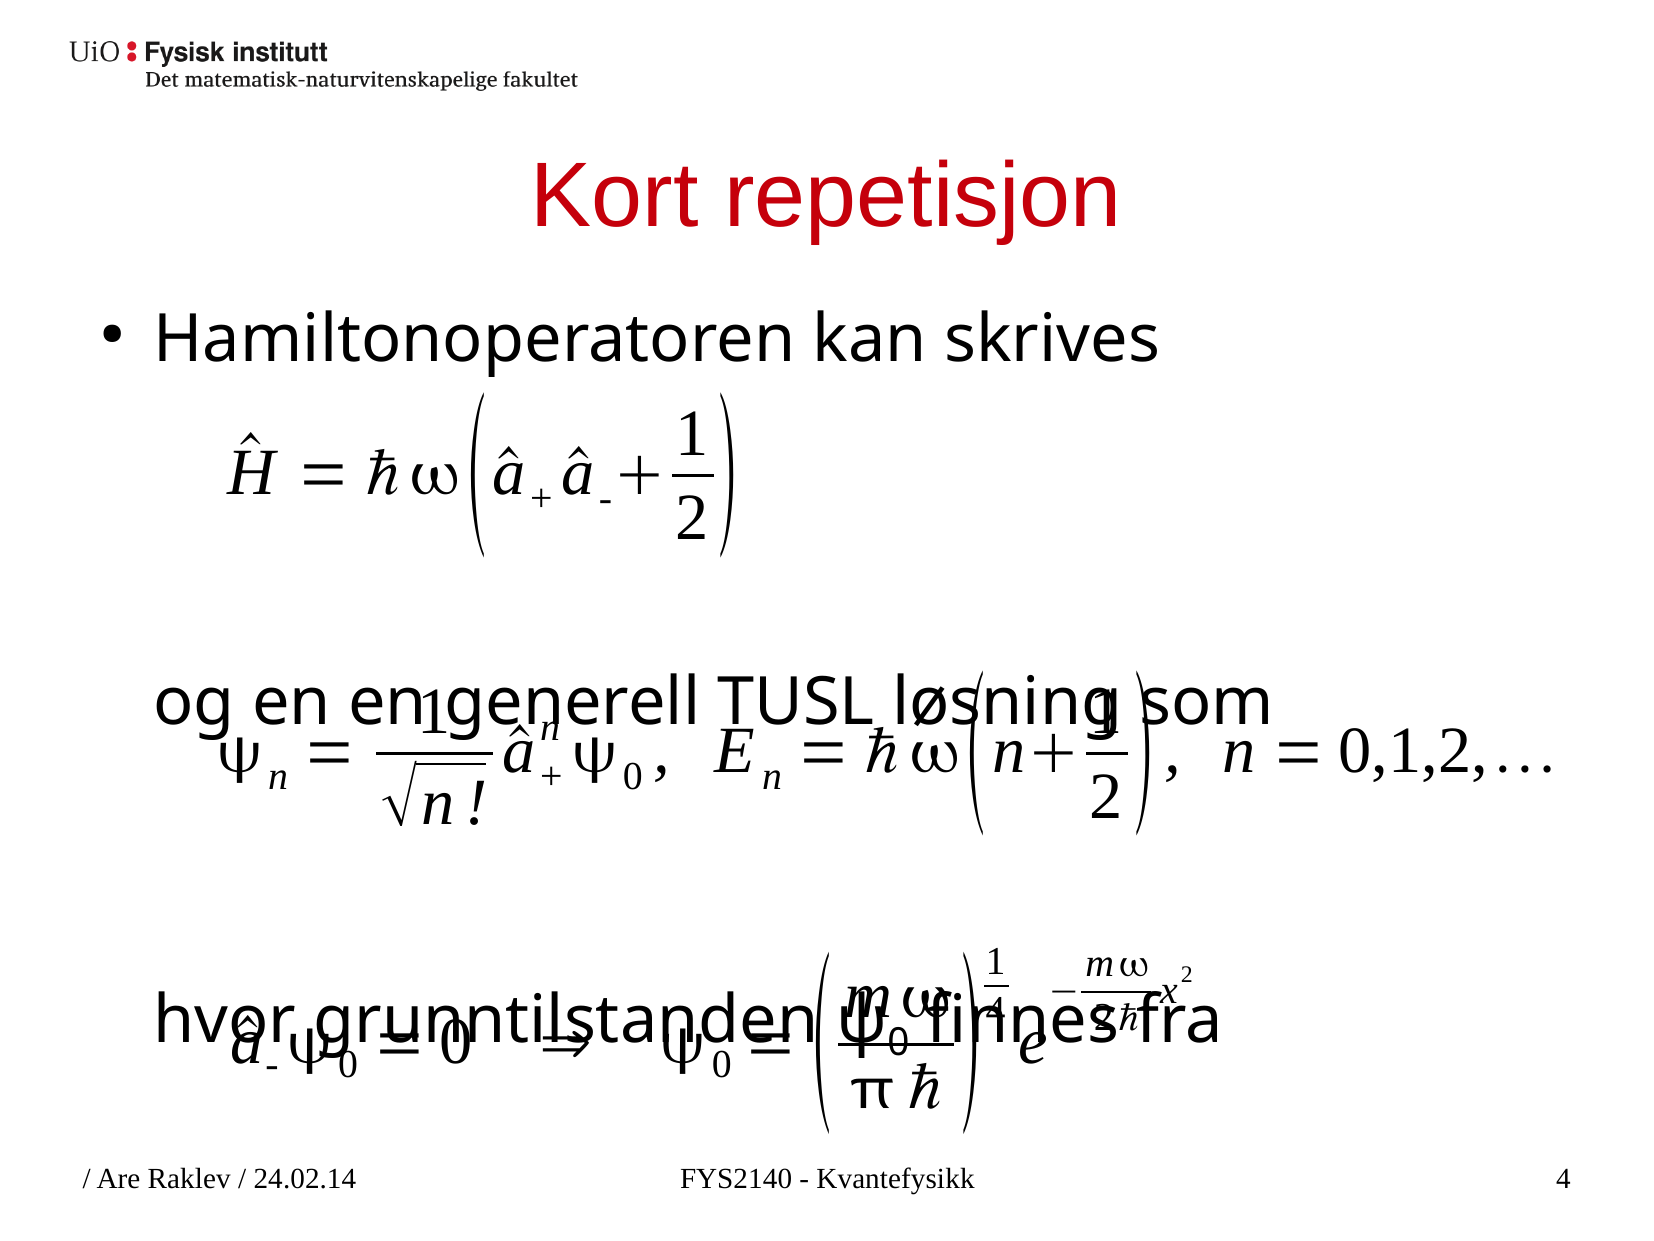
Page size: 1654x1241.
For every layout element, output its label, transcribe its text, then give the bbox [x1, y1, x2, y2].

list Hamiltonoperatoren kan skrives og en en generell TUSL løsning som hvor grunntilstanden ψ0 finnes fra [82, 290, 1613, 1094]
title Kort repetisjon [82, 90, 1571, 290]
chart [214, 389, 746, 562]
chart [210, 647, 1563, 841]
picture [68, 37, 581, 93]
chart [221, 939, 1199, 1139]
